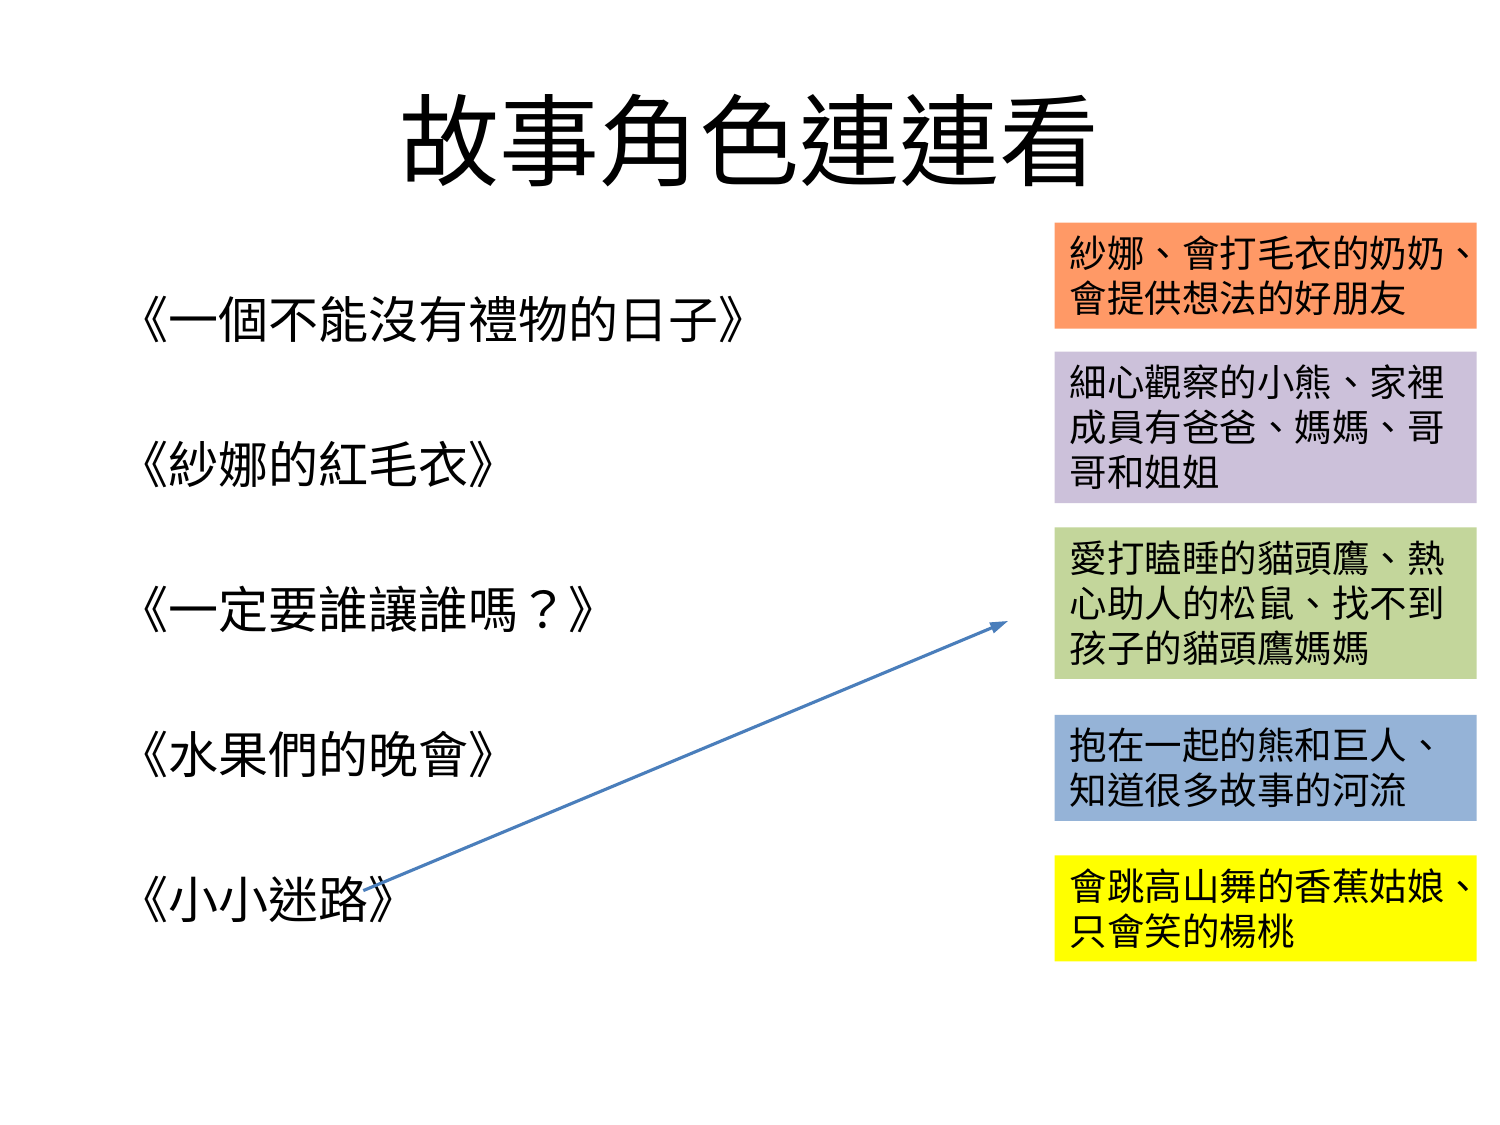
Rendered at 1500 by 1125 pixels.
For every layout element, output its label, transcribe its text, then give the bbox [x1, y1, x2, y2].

title 故事角色連連看 [75, 45, 1426, 233]
text_box 抱在一起的熊和巨人、知道很多故事的河流 [1054, 714, 1477, 821]
list 《一個不能沒有禮物的日子》 《紗娜的紅毛衣》 《一定要誰讓誰嗎？》 《水果們的晚會》 《小小迷路》 [46, 281, 833, 1050]
text_box 紗娜、會打毛衣的奶奶、會提供想法的好朋友 [1054, 222, 1477, 329]
text_box 細心觀察的小熊、家裡成員有爸爸、媽媽、哥哥和姐姐 [1054, 351, 1477, 504]
text_box 愛打瞌睡的貓頭鷹、熱心助人的松鼠、找不到孩子的貓頭鷹媽媽 [1054, 527, 1477, 679]
text_box 會跳高山舞的香蕉姑娘、只會笑的楊桃 [1054, 855, 1477, 962]
